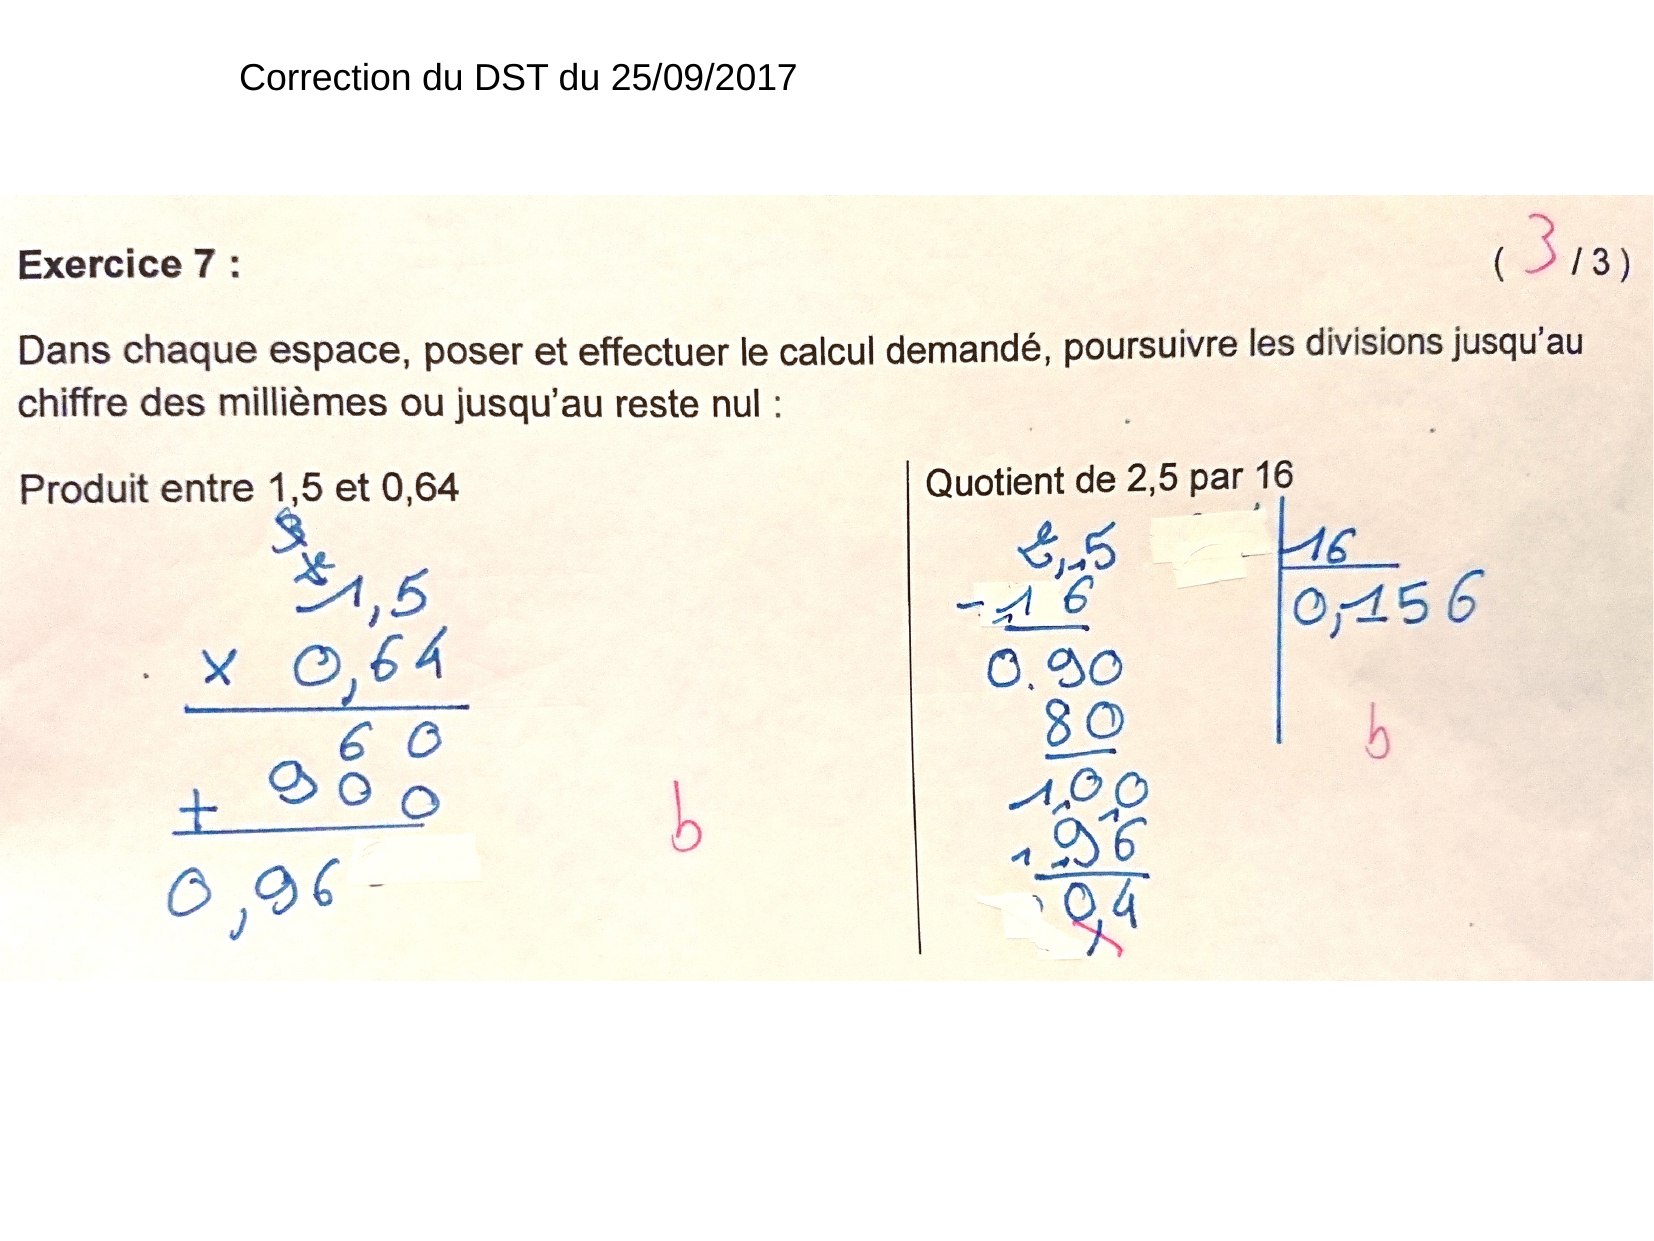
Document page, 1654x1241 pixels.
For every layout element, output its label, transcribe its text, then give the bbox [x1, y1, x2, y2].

picture [0, 195, 1654, 981]
text_box Correction du DST du 25/09/2017 [224, 49, 813, 107]
